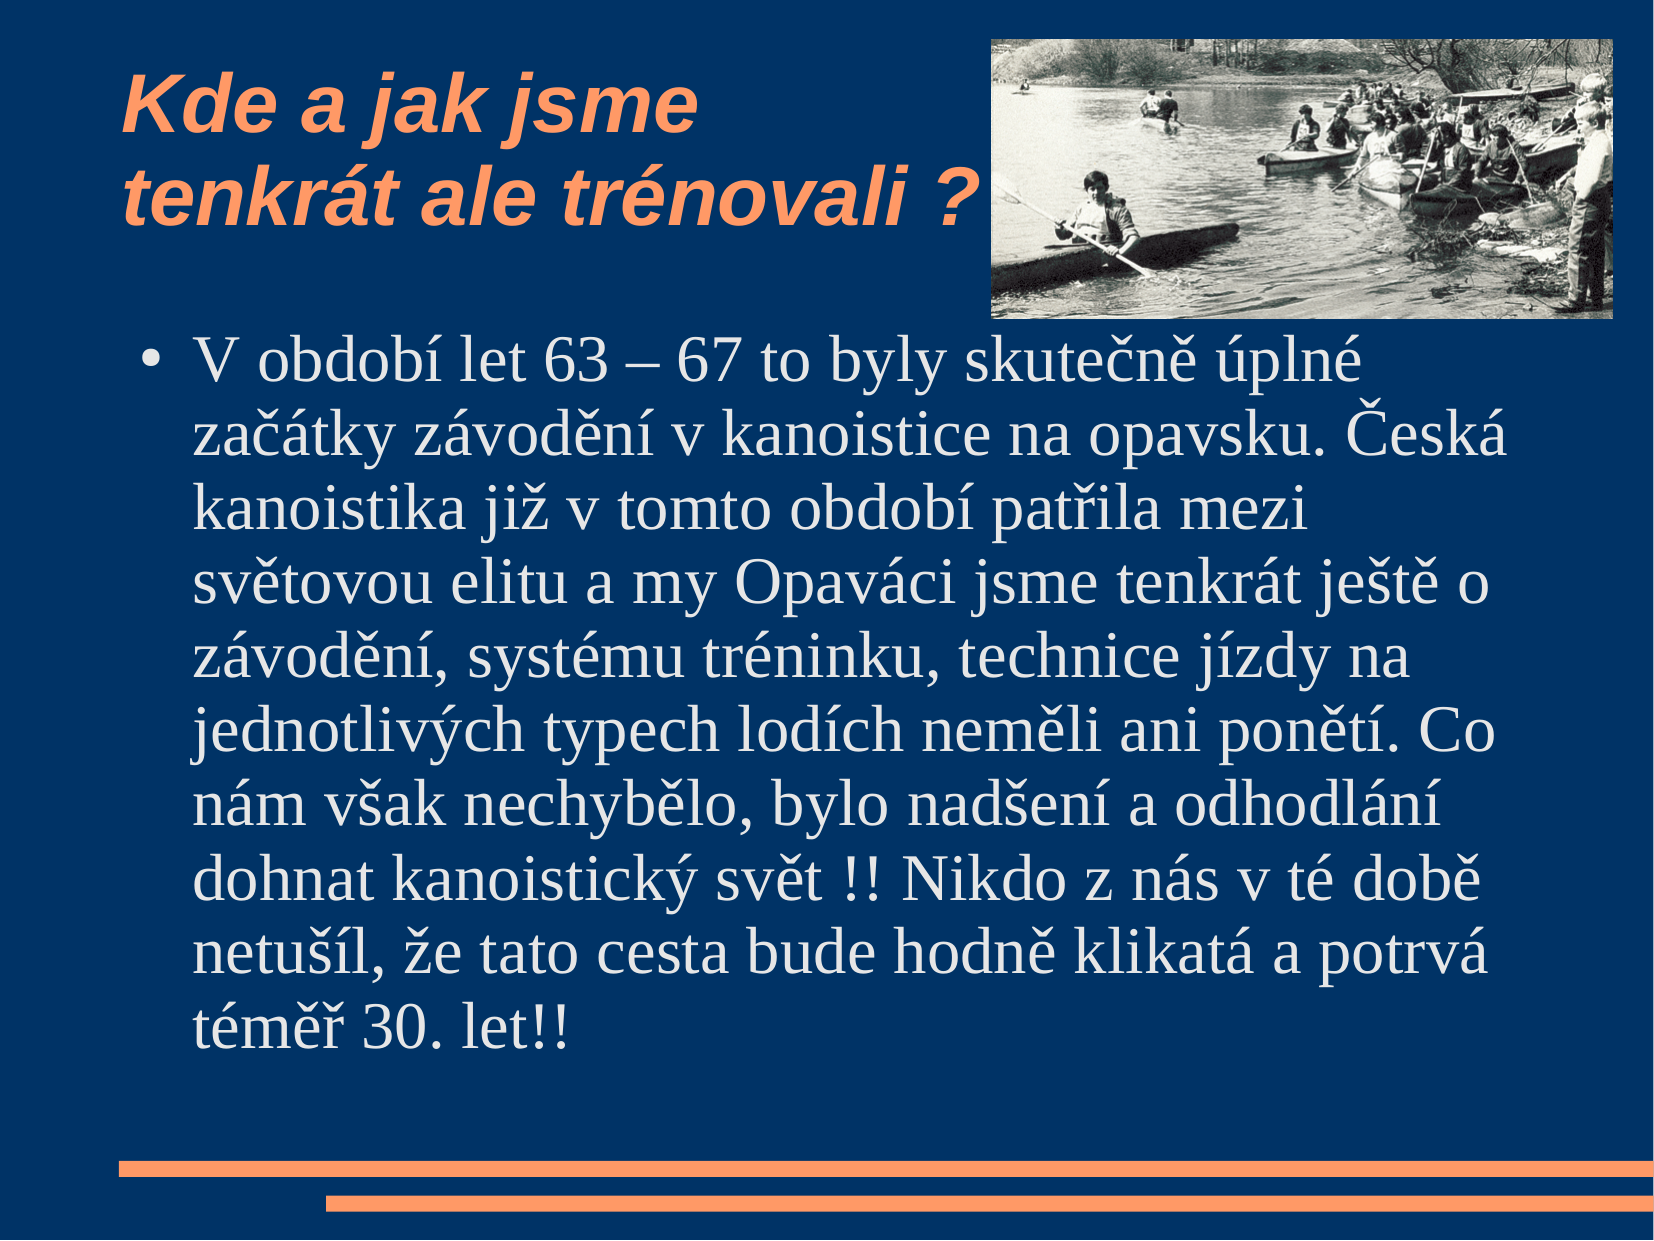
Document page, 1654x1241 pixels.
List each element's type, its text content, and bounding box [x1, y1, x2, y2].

picture [991, 39, 1613, 319]
list V období let 63 – 67 to byly skutečně úplné začátky závodění v kanoistice na opavsku. Česká kanoistika již v tomto období patřila mezi světovou elitu a my Opaváci jsme tenkrát ještě o závodění, systému tréninku, technice jízdy na jednotlivých typech lodích neměli ani ponětí. Co nám však nechybělo, bylo nadšení a odhodlání dohnat kanoistický svět !! Nikdo z nás v té době netušíl, že tato cesta bude hodně klikatá a potrvá téměř 30. let!! [121, 322, 1561, 1133]
title Kde a jak jsme tenkrát ale trénovali ? [121, 46, 991, 254]
